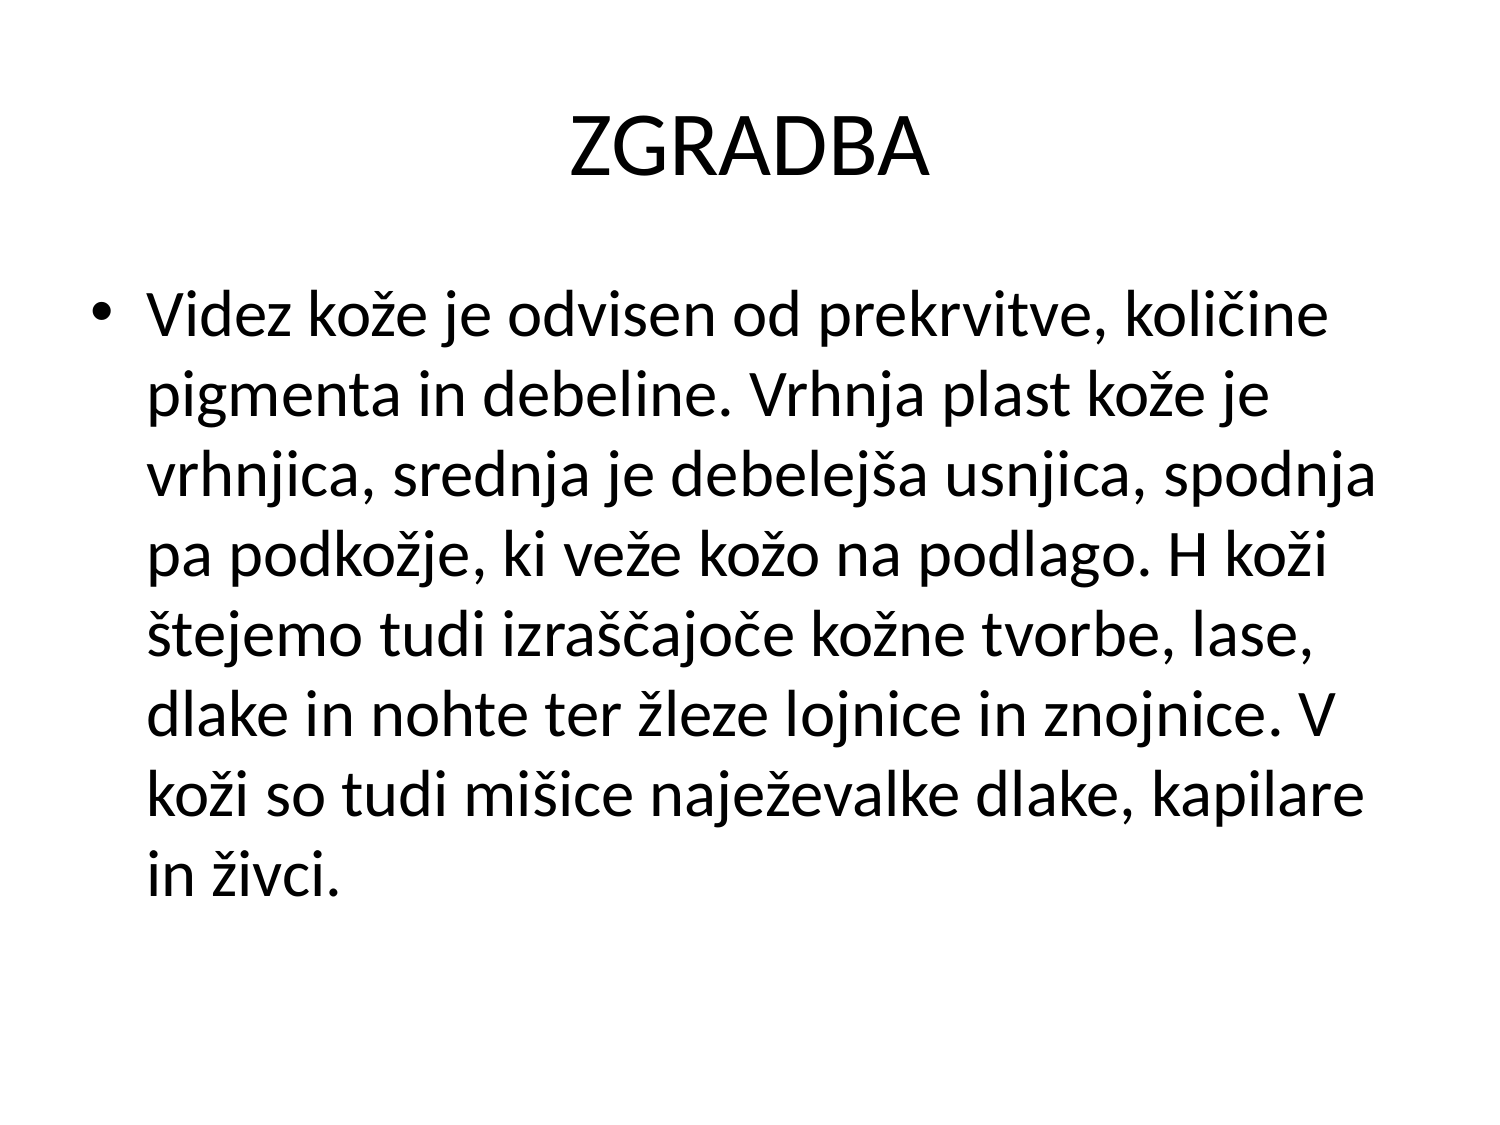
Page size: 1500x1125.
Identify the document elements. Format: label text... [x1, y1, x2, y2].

list Videz kože je odvisen od prekrvitve, količine pigmenta in debeline. Vrhnja plast kože je vrhnjica, srednja je debelejša usnjica, spodnja pa podkožje, ki veže kožo na podlago. H koži štejemo tudi izraščajoče kožne tvorbe, lase, dlake in nohte ter žleze lojnice in znojnice. V koži so tudi mišice naježevalke dlake, kapilare in živci. [75, 262, 1425, 1005]
title ZGRADBA [75, 45, 1425, 233]
